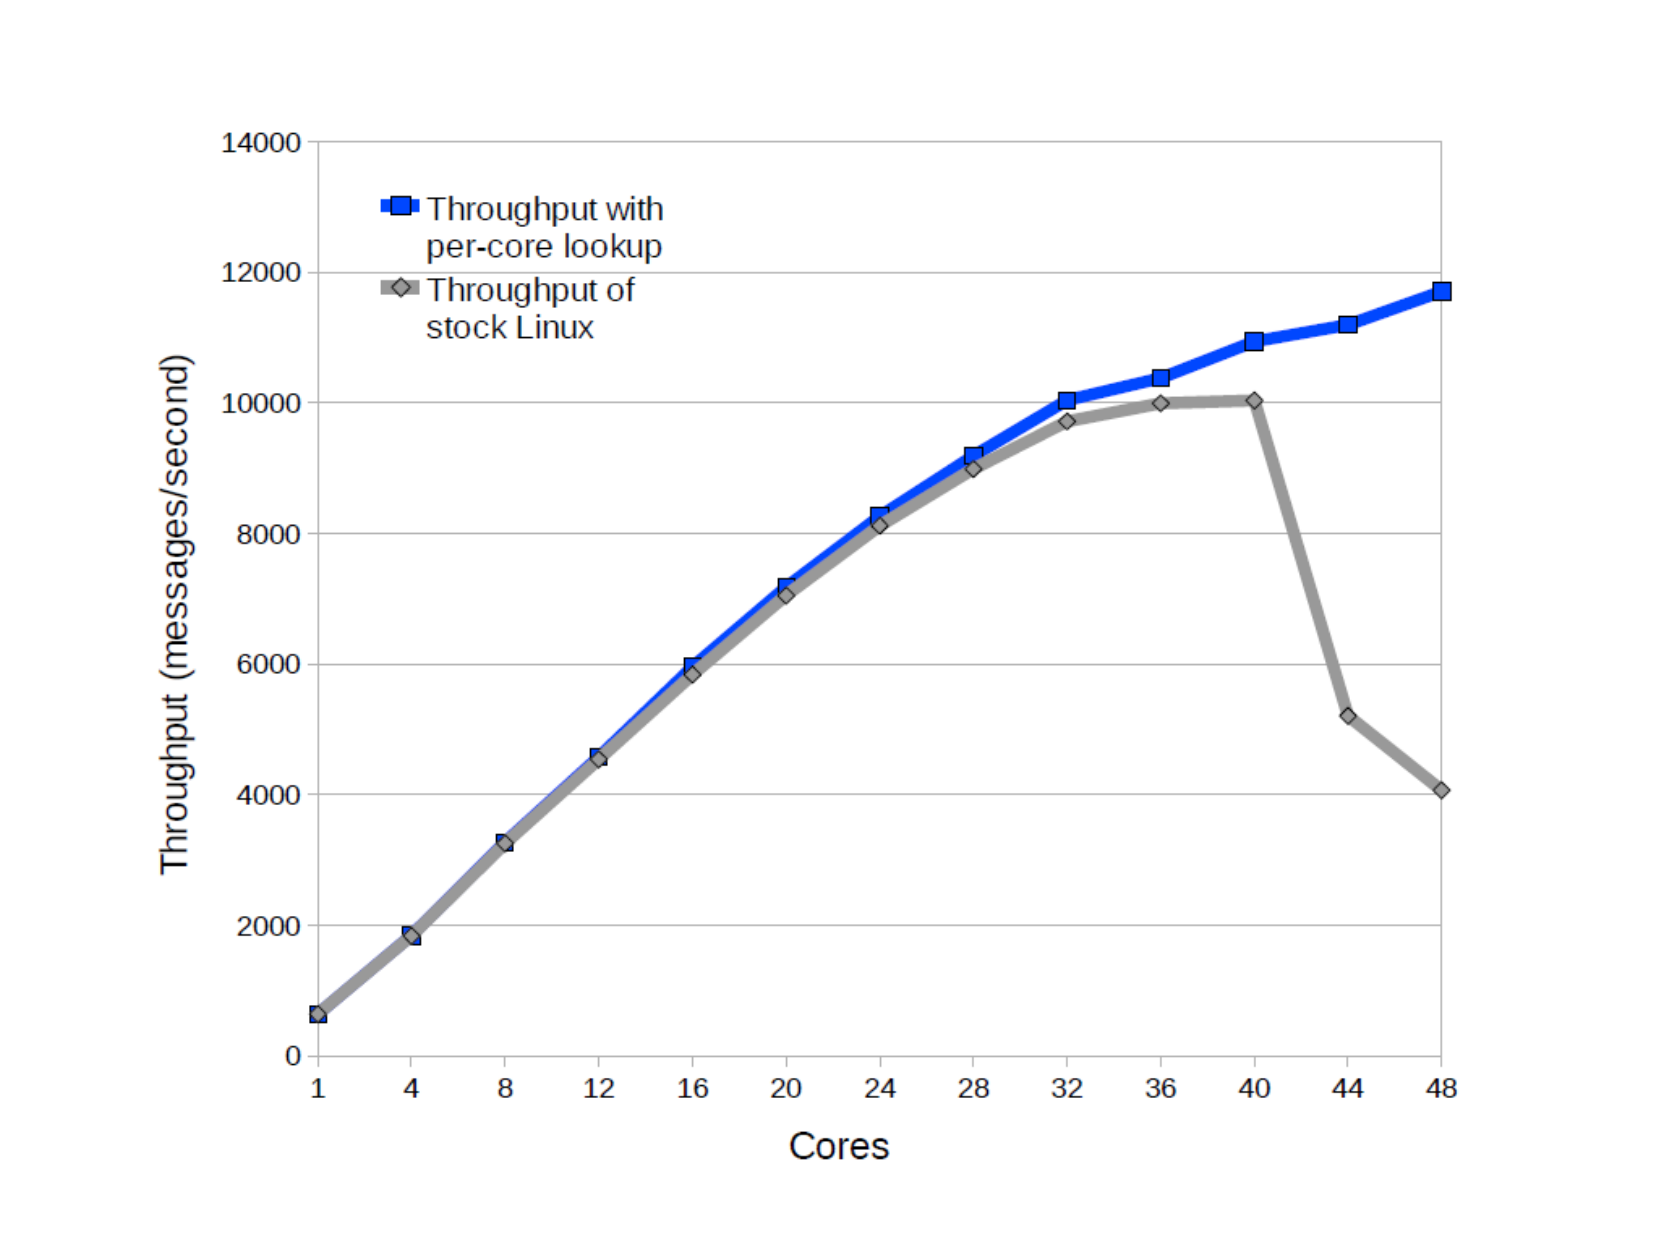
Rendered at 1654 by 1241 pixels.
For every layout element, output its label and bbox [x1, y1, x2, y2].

picture [112, 112, 1478, 1201]
